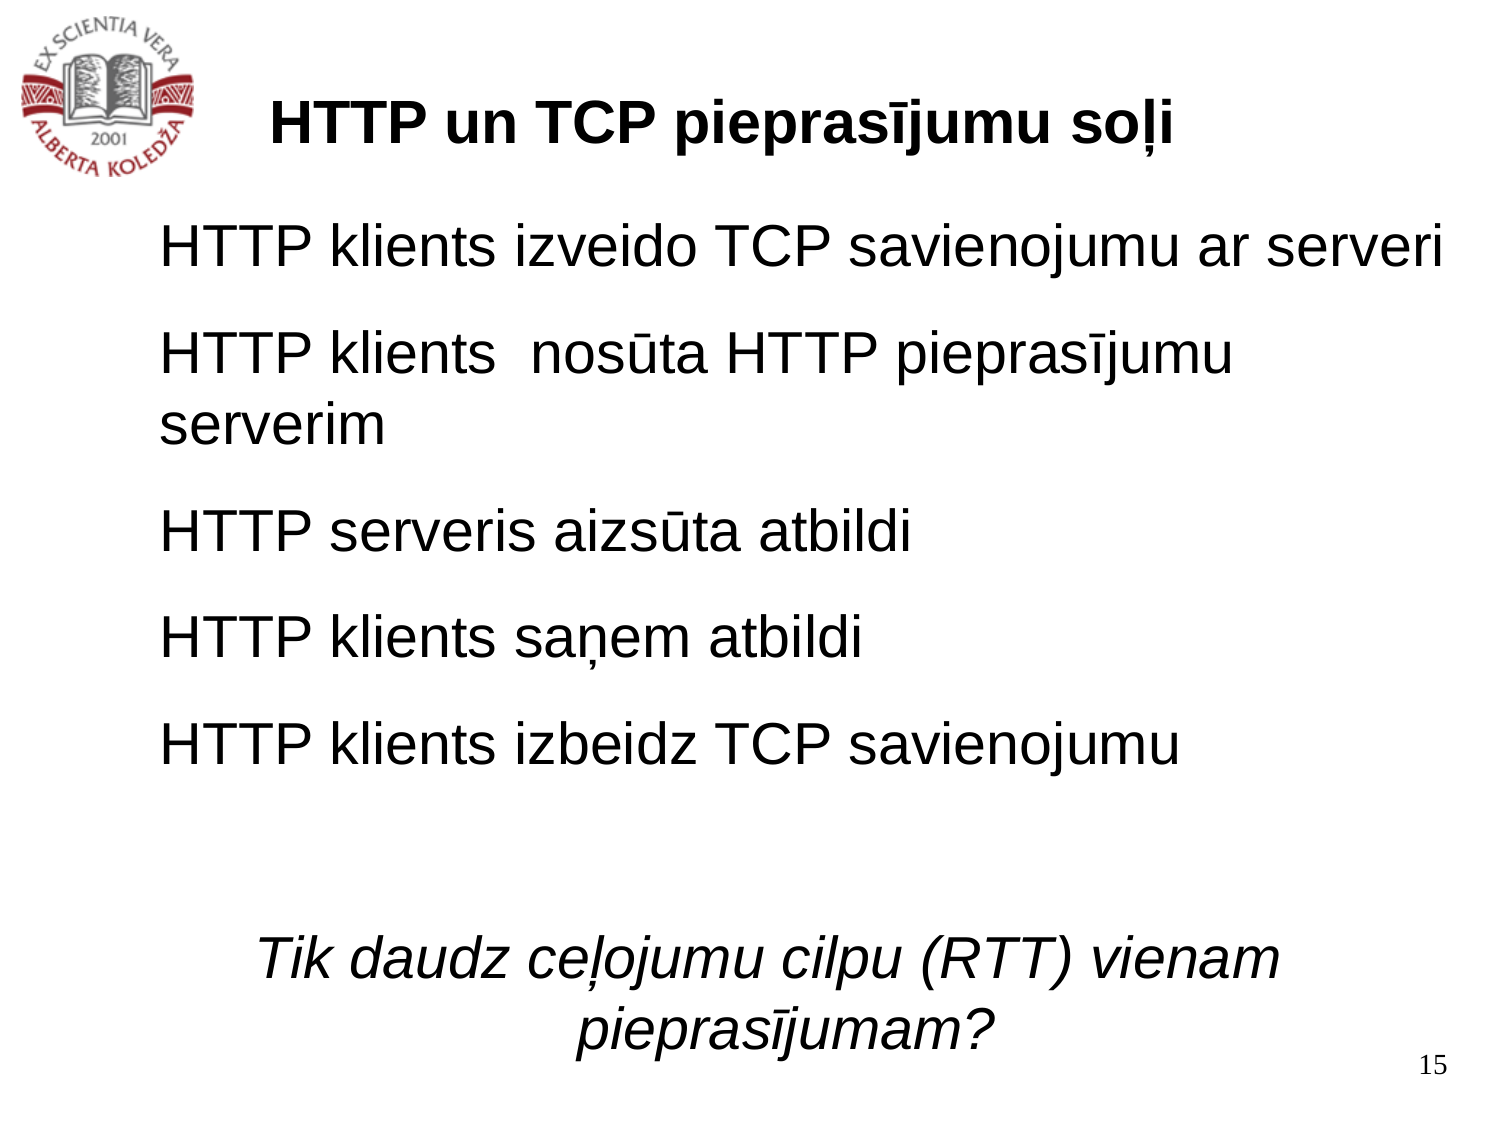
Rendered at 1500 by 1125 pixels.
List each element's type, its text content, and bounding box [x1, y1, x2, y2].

text_box <skaitlis> [1312, 1037, 1463, 1101]
list HTTP klients izveido TCP savienojumu ar serveri HTTP klients nosūta HTTP pieprasījumu serverim HTTP serveris aizsūta atbildi HTTP klients saņem atbildi HTTP klients izbeidz TCP savienojumu Tik daudz ceļojumu cilpu (RTT) vienam pieprasījumam? [74, 200, 1463, 1101]
picture [21, 16, 194, 177]
title HTTP un TCP pieprasījumu soļi [50, 62, 1374, 175]
